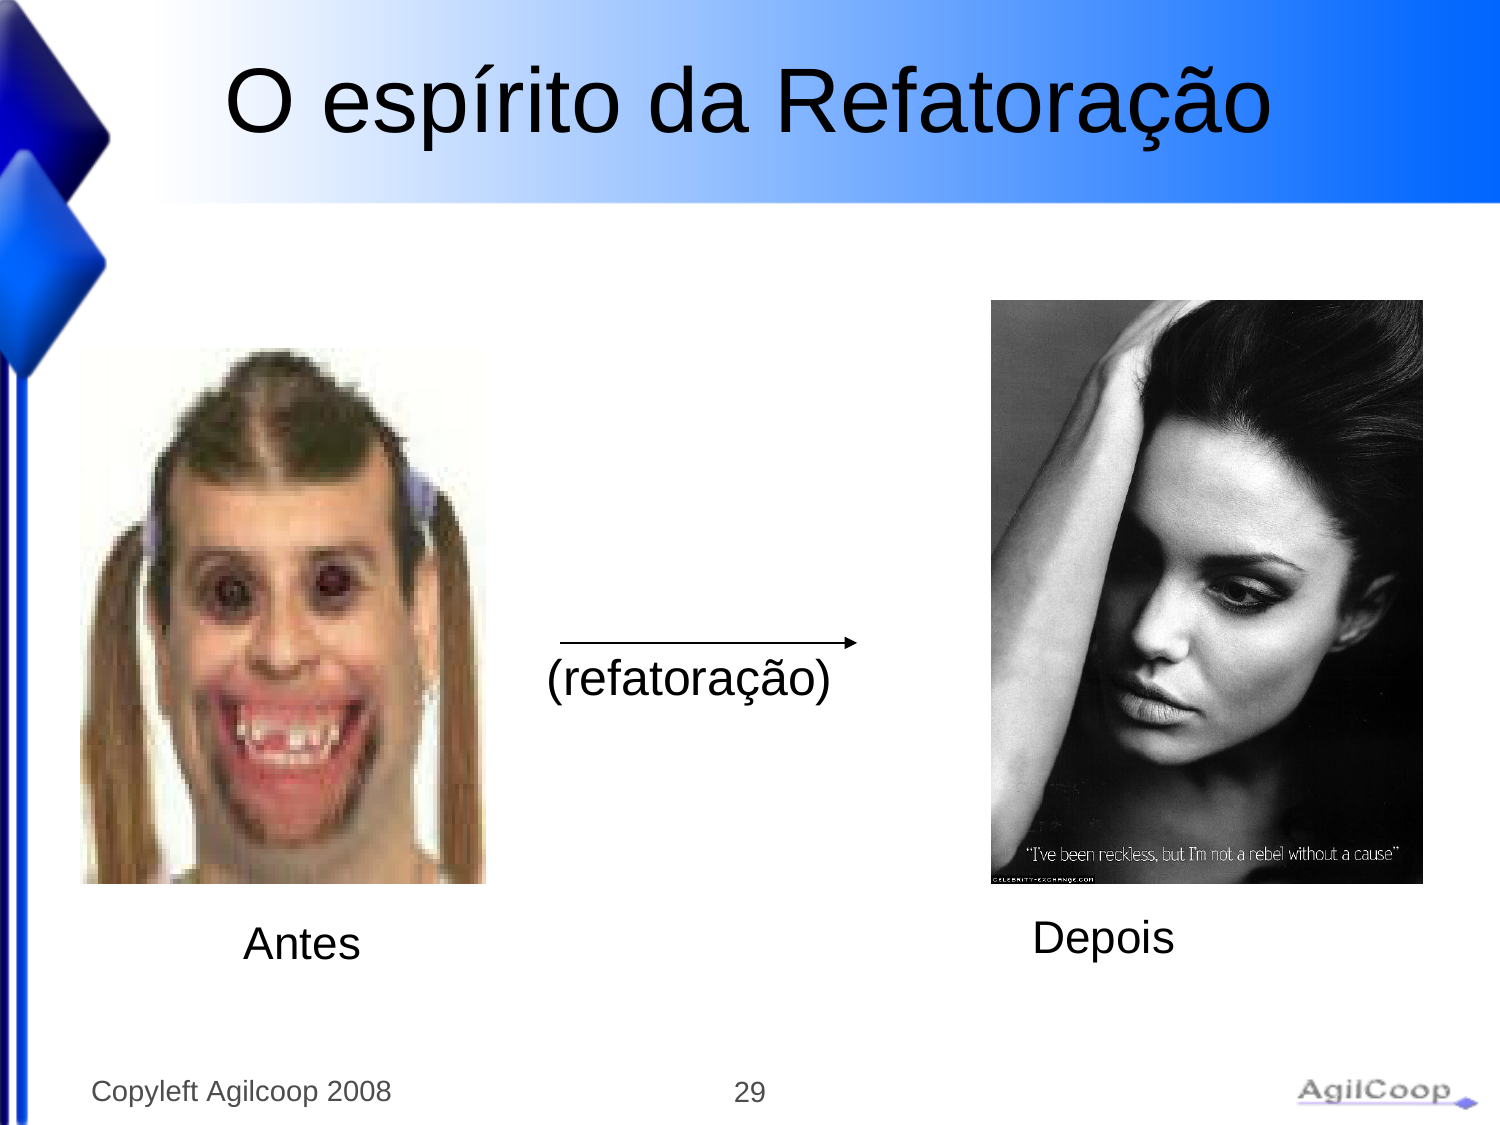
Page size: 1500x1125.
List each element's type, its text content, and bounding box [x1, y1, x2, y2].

picture [0, 0, 1500, 1125]
title O espírito da Refatoração [75, 13, 1425, 189]
text_box Antes [229, 910, 377, 978]
text_box (refatoração) [531, 642, 848, 714]
text_box Depois [1017, 904, 1313, 972]
